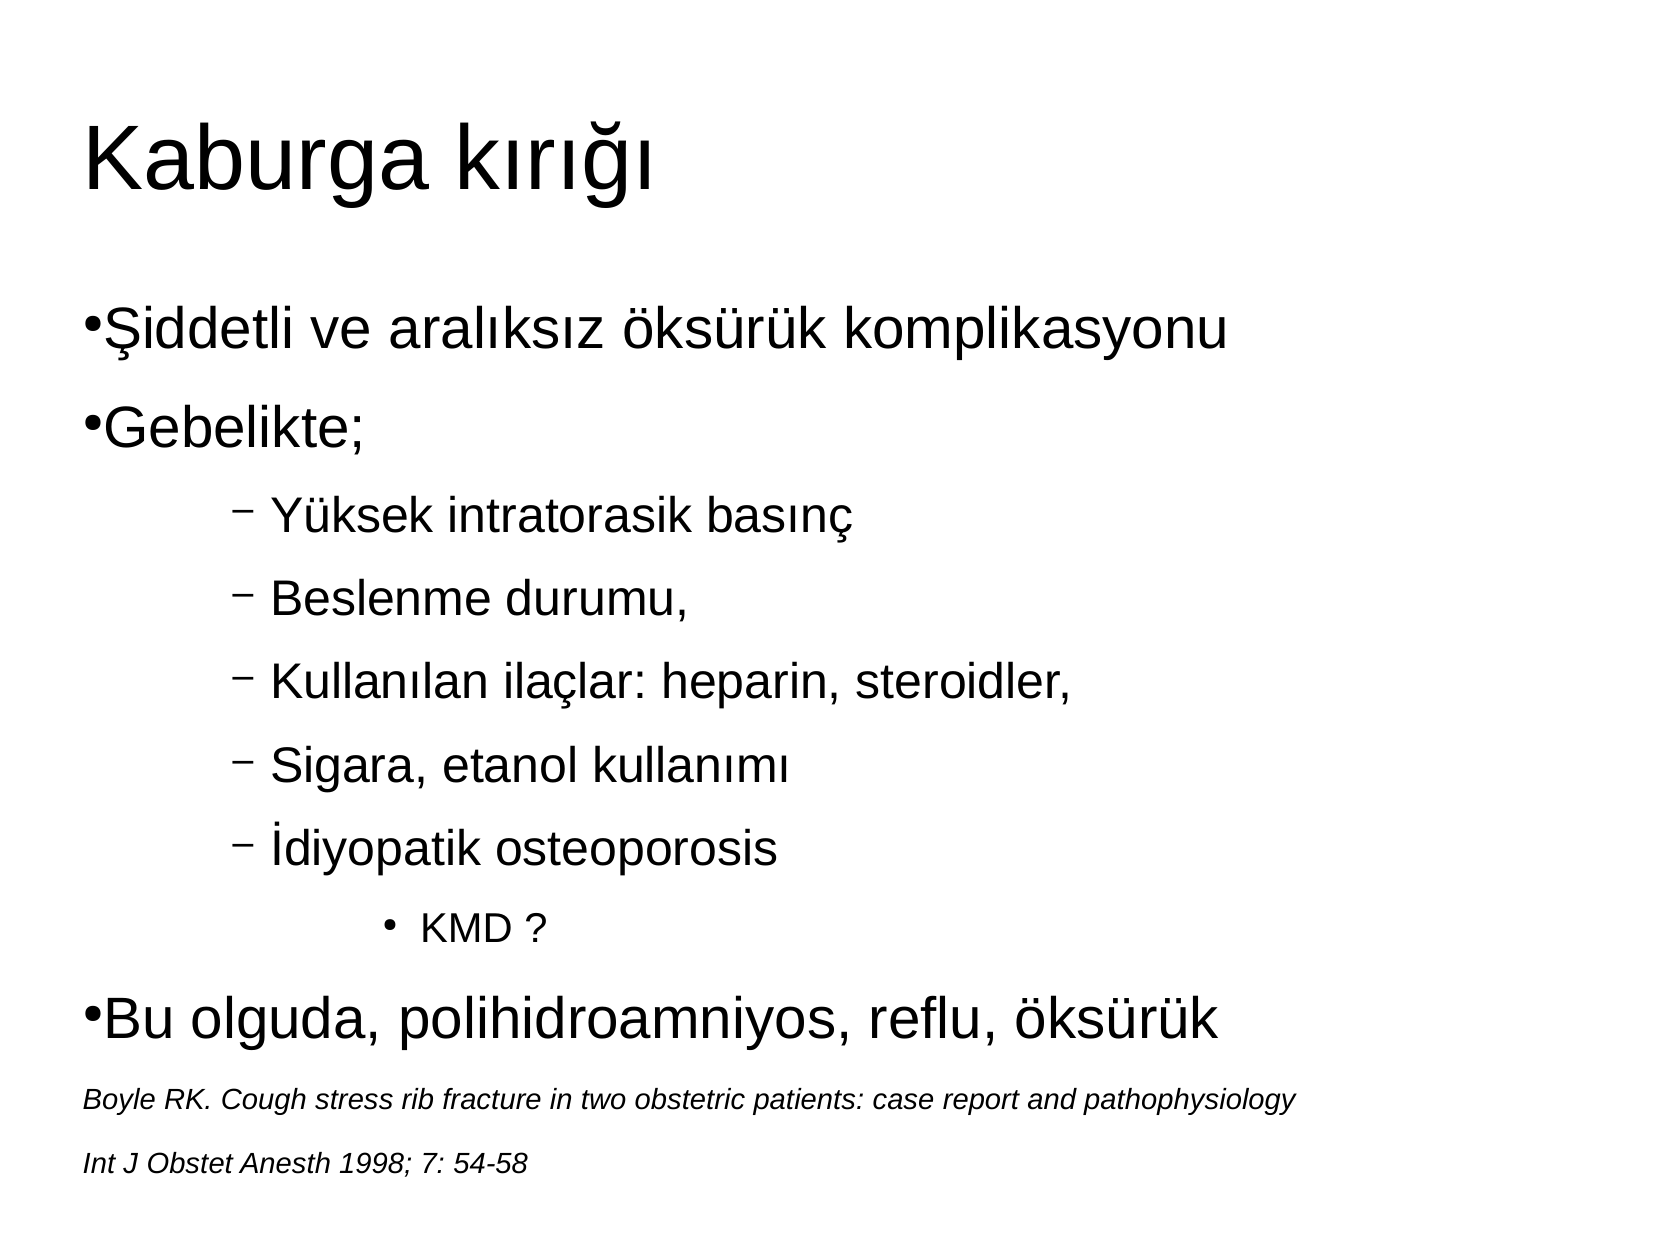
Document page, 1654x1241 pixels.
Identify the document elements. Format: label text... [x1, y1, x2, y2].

title Kaburga kırığı [82, 49, 1571, 257]
list Şiddetli ve aralıksız öksürük komplikasyonu Gebelikte; Yüksek intratorasik basınç Beslenme durumu, Kullanılan ilaçlar: heparin, steroidler, Sigara, etanol kullanımı İdiyopatik osteoporosis KMD ? Bu olguda, polihidroamniyos, reflu, öksürük Boyle RK. Cough stress rib fracture in two obstetric patients: case report and pathophysiology Int J Obstet Anesth 1998; 7: 54-58 [82, 290, 1571, 1241]
